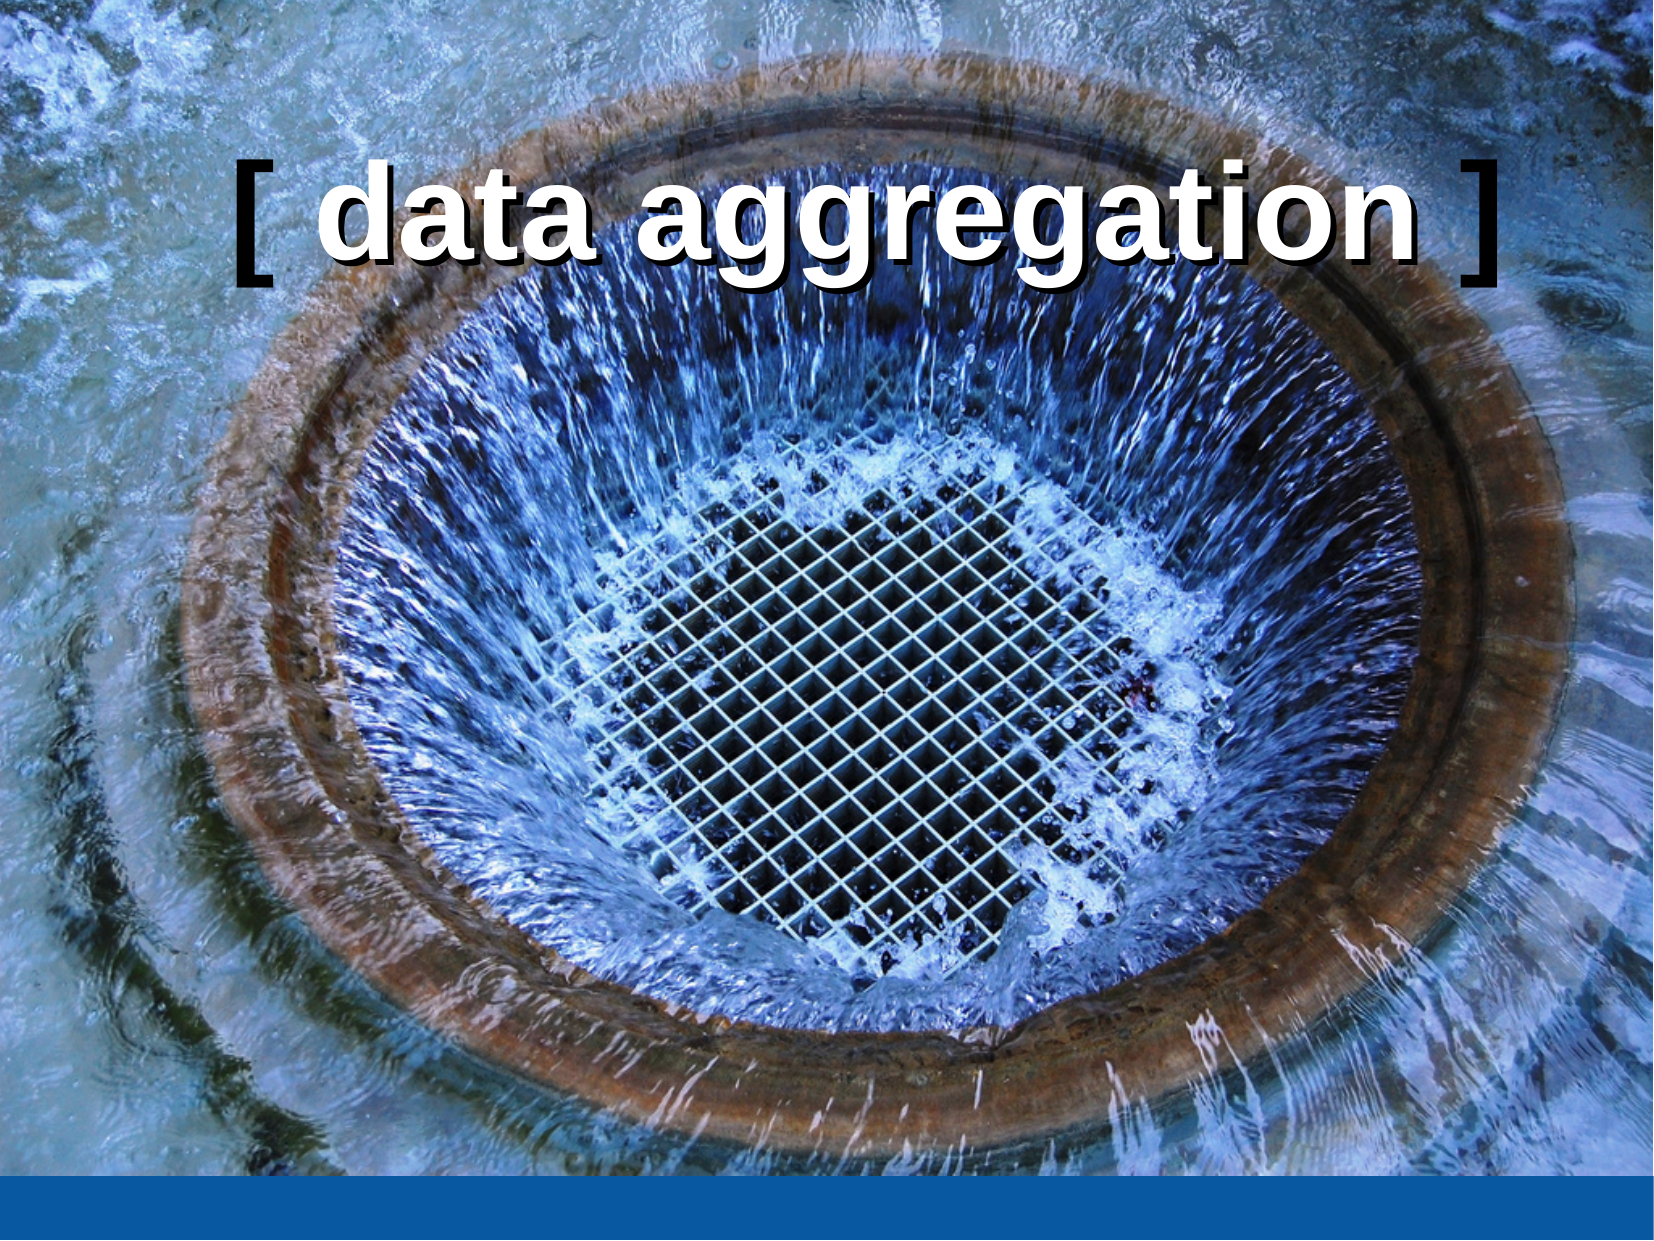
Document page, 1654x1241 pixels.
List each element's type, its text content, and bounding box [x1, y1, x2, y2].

picture [0, 0, 1653, 109]
title [ data aggregation ] [0, 109, 1654, 314]
picture [0, 314, 1654, 1240]
